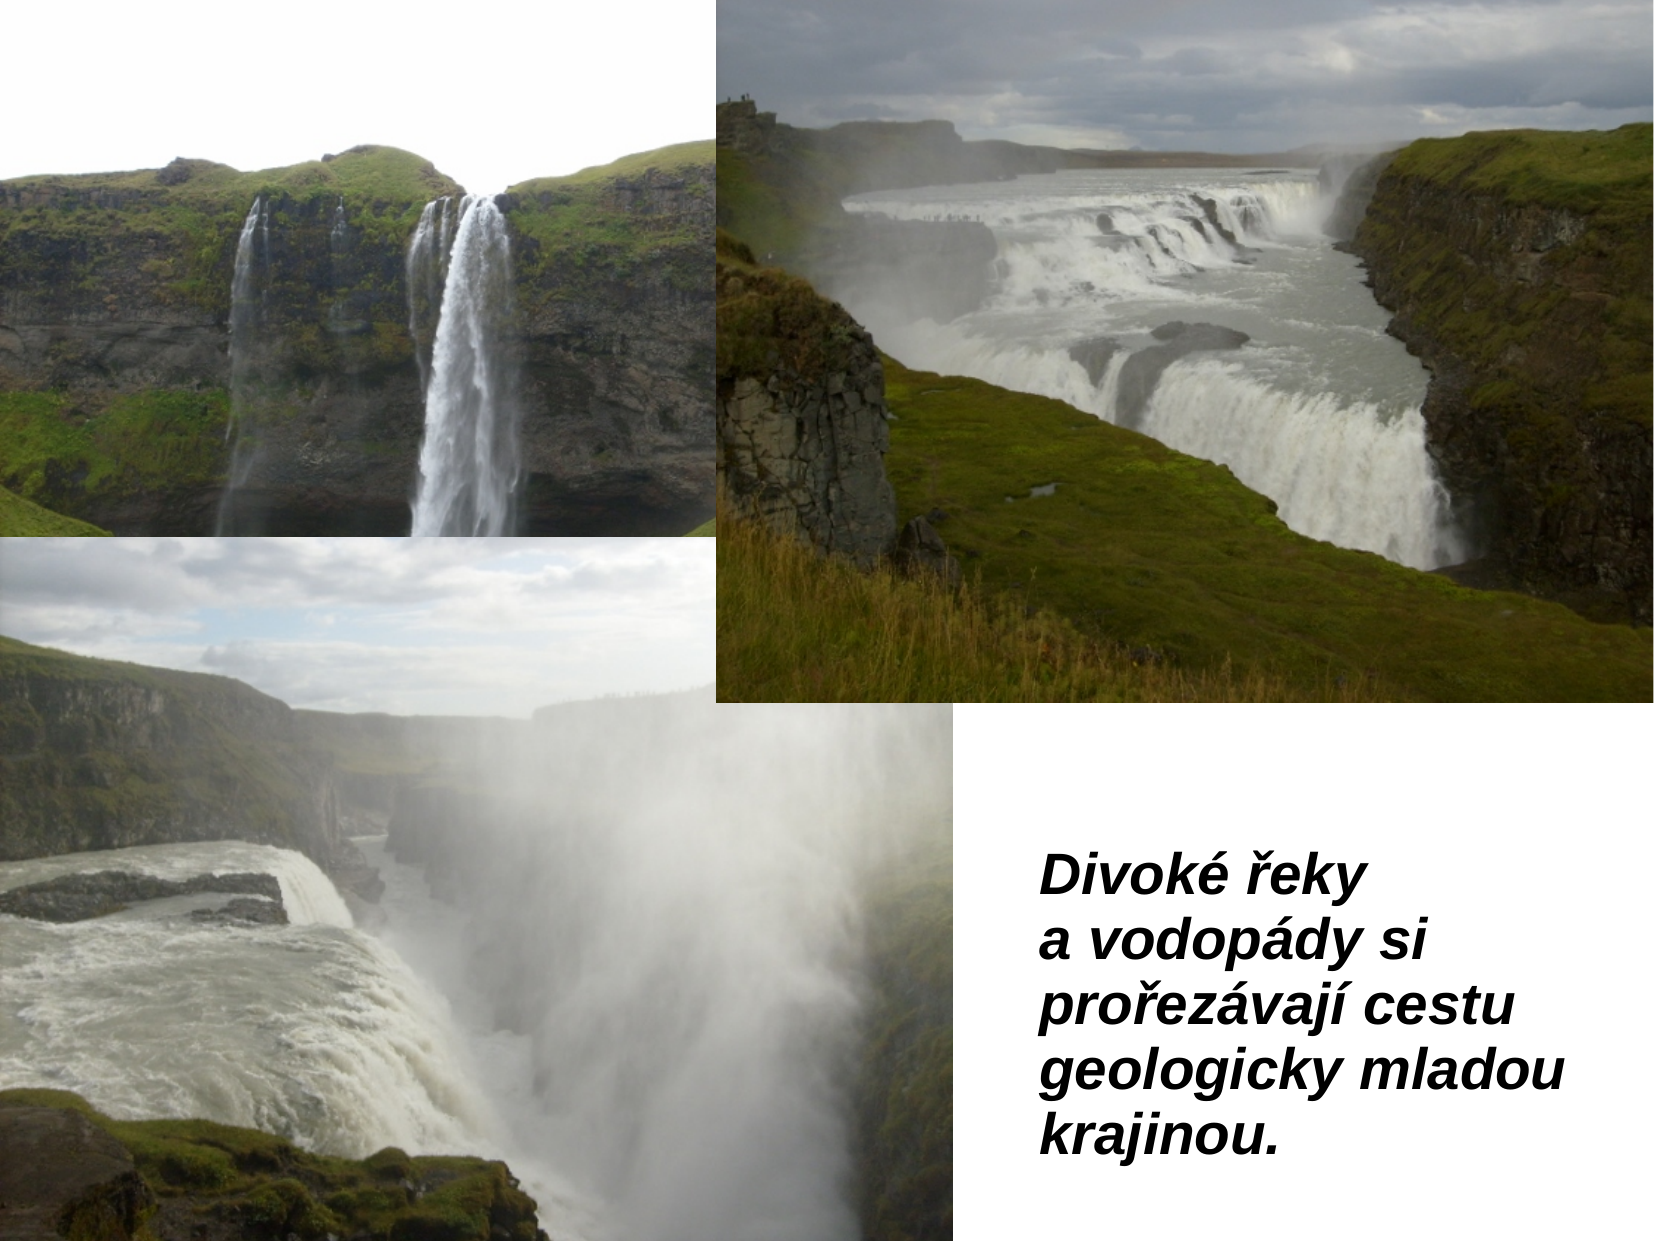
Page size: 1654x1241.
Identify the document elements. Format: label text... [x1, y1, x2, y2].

title Divoké řeky a vodopády si prořezávají cestu geologicky mladou krajinou. [1039, 826, 1654, 1182]
picture [0, 0, 1654, 1241]
